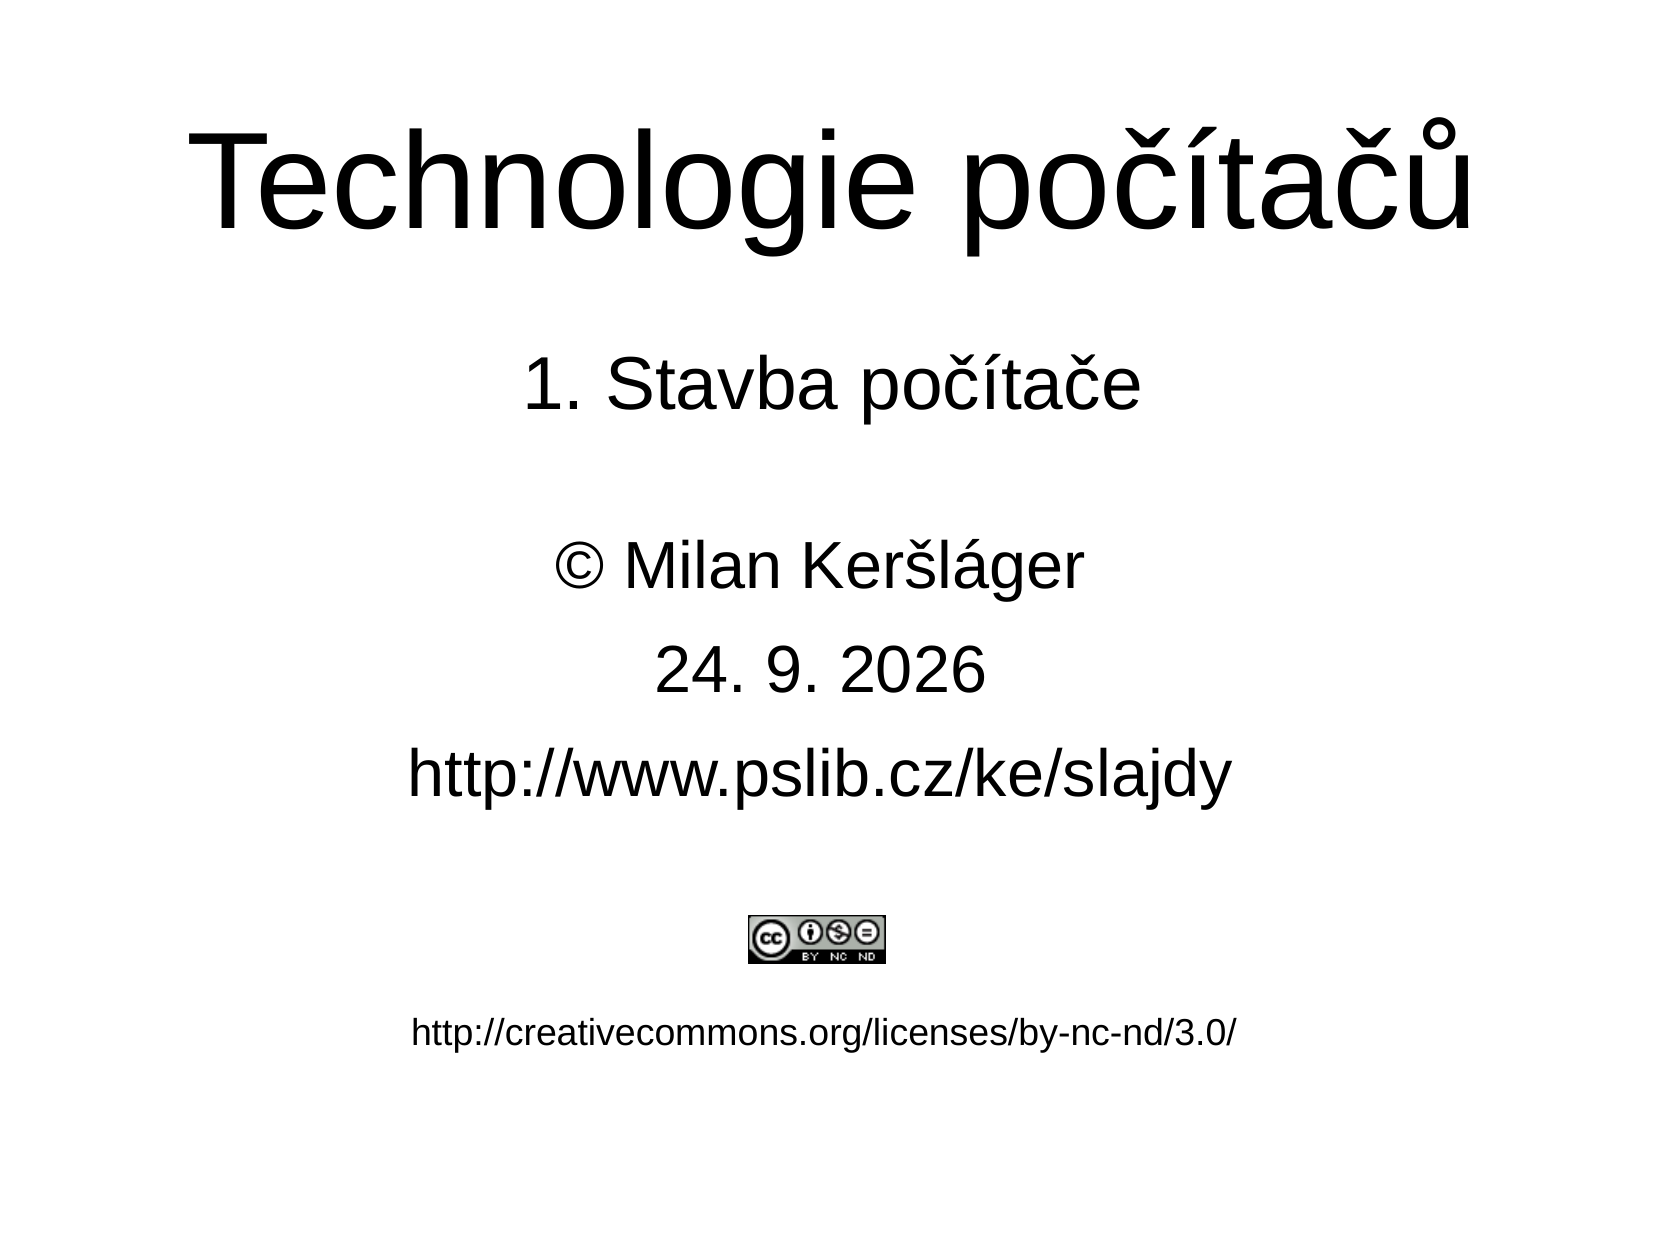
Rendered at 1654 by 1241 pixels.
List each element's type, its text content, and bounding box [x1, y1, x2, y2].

list © Milan Keršláger 23.9.2010 http://www.pslib.cz/ke/slajdy [76, 527, 1565, 916]
picture [748, 915, 886, 964]
title Technologie počítačů 1. Stavba počítače [88, 50, 1577, 479]
text_box http://creativecommons.org/licenses/by-nc-nd/3.0/ [337, 1003, 1312, 1061]
